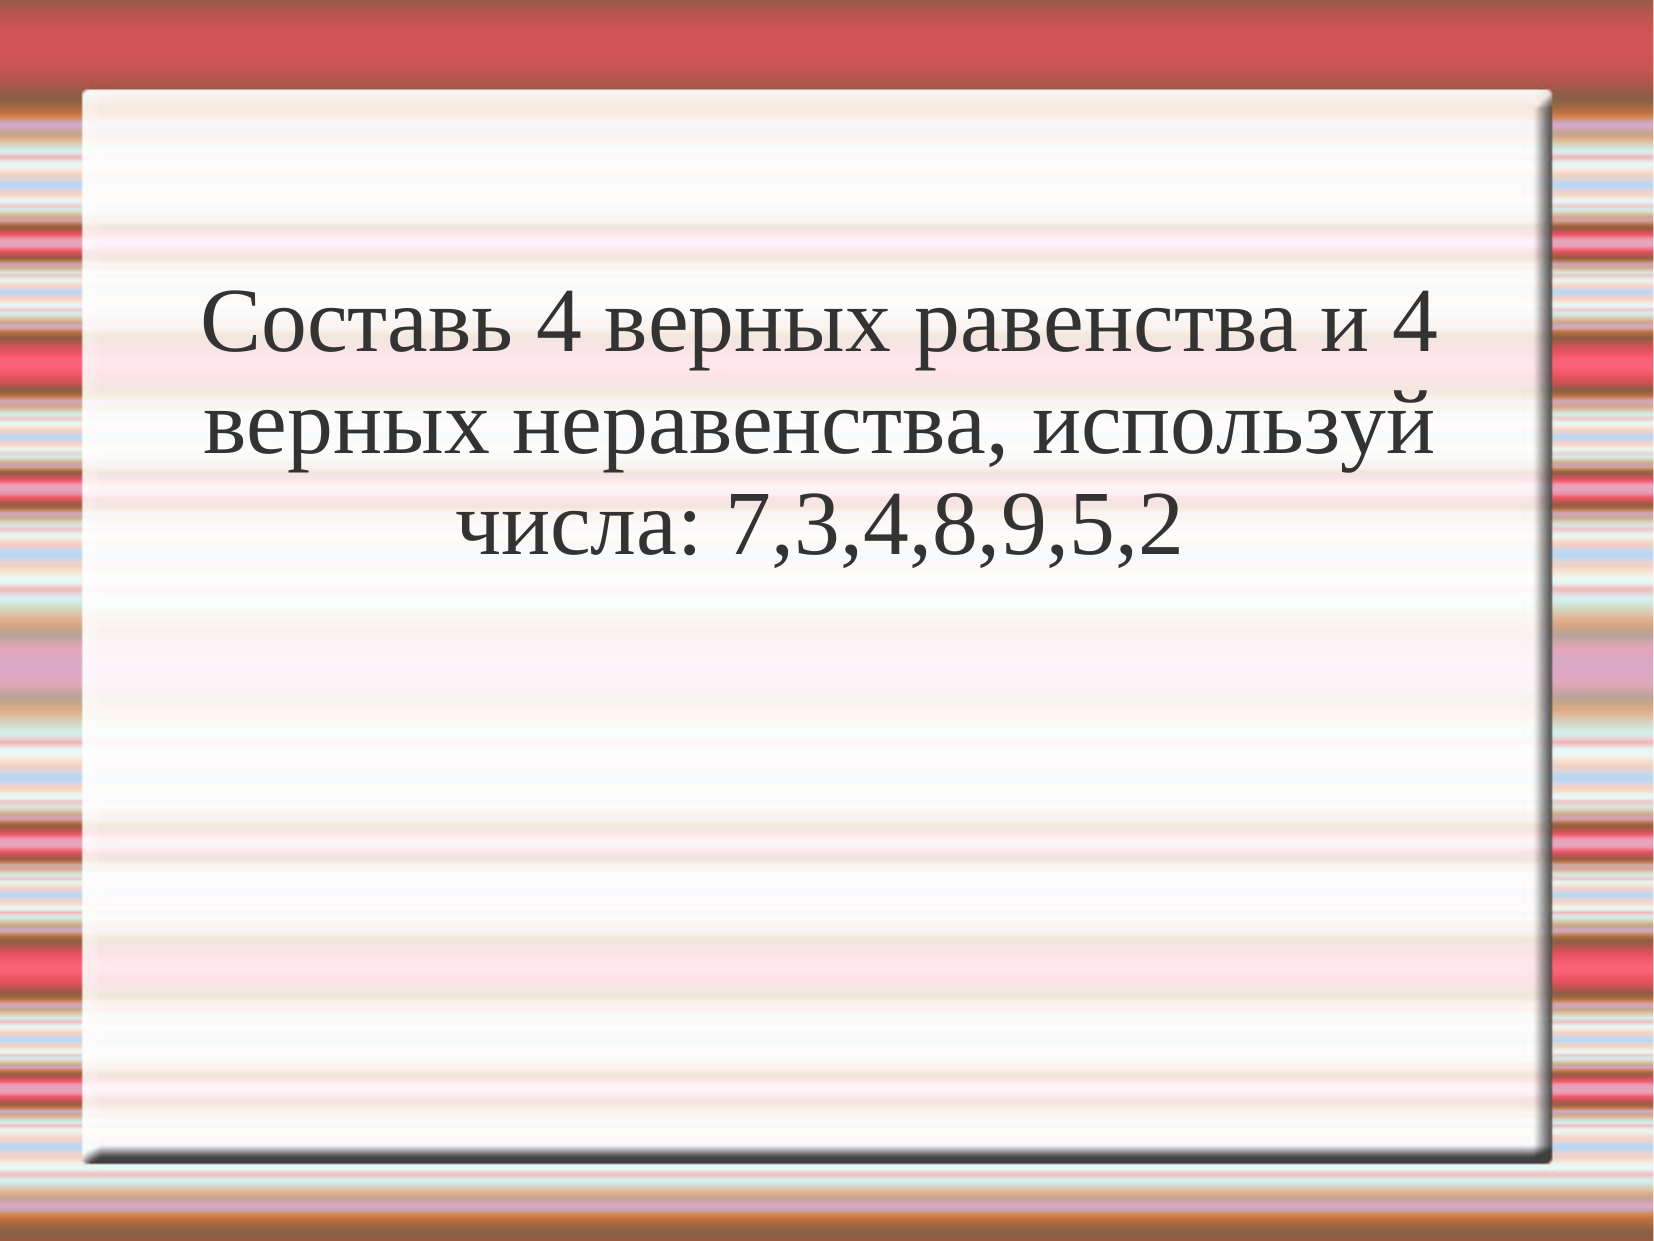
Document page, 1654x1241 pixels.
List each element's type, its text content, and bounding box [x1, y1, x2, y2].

picture [0, 0, 1654, 1241]
list Составь 4 верных равенства и 4 верных неравенства, используй числа: 7,3,4,8,9,5,2 [129, 269, 1511, 1052]
